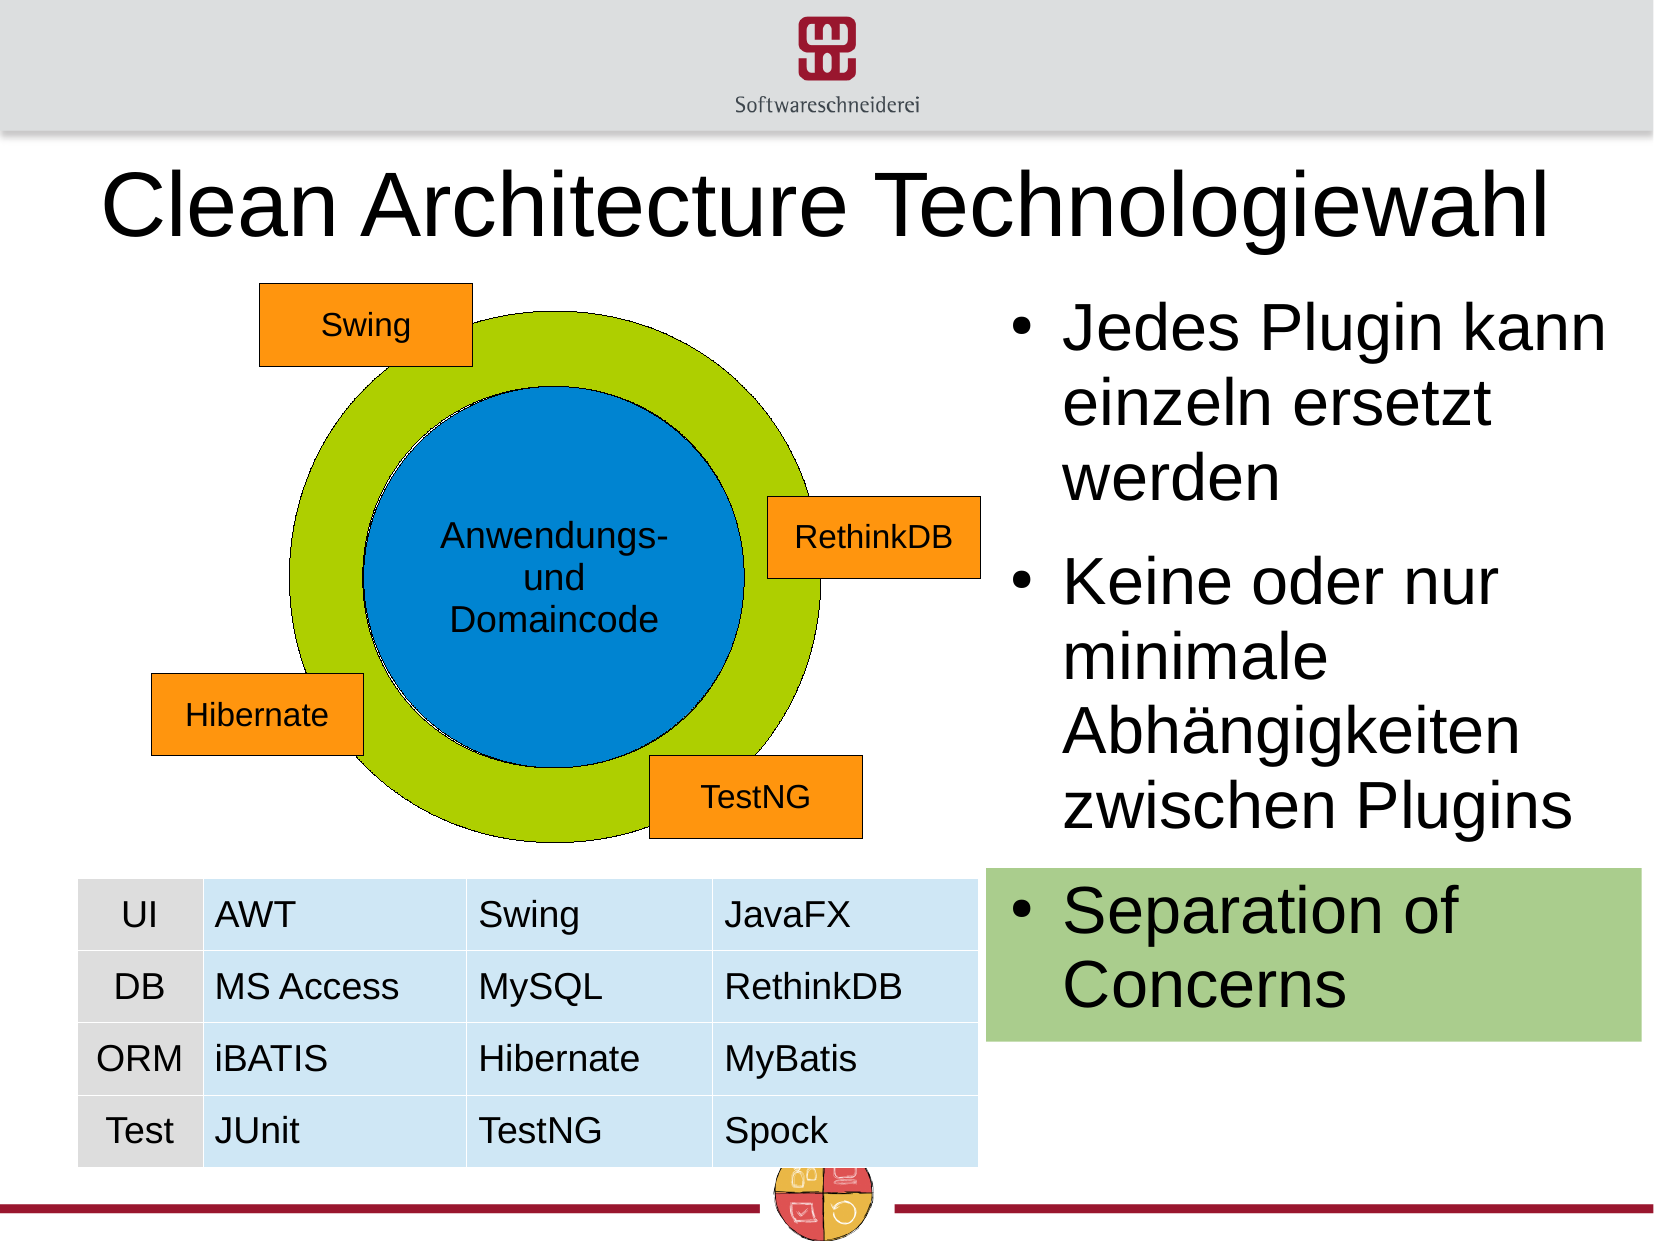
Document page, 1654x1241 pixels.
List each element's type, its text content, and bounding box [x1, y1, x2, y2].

table_cell JUnit [204, 1096, 466, 1167]
list Jedes Plugin kann einzeln ersetzt werden Keine oder nur minimale Abhängigkeiten zwischen Plugins Separation of Concerns [992, 290, 1630, 1241]
table_cell RethinkDB [713, 951, 978, 1022]
text_box Anwendungs- und Domaincode [363, 387, 744, 767]
text_box Swing [259, 283, 473, 367]
text_box [986, 868, 992, 1042]
table_cell Spock [713, 1096, 978, 1167]
table_cell Hibernate [467, 1023, 712, 1095]
table_header Swing [467, 879, 712, 950]
table_header JavaFX [713, 879, 978, 950]
table_header AWT [204, 879, 466, 950]
text_box TestNG [649, 755, 863, 839]
table_cell MS Access [204, 951, 466, 1022]
table_cell DB [78, 951, 203, 1022]
text_box Hibernate [151, 673, 364, 756]
text_box [1630, 868, 1642, 1042]
table_cell iBATIS [204, 1023, 466, 1095]
picture [0, 0, 1654, 1241]
title Clean Architecture Technologiewahl [82, 147, 1571, 257]
table_header UI [78, 879, 203, 950]
table_cell Test [78, 1096, 203, 1167]
text_box RethinkDB [767, 496, 981, 579]
text_box [289, 311, 957, 843]
table_cell MyBatis [713, 1023, 978, 1095]
table_cell TestNG [467, 1096, 712, 1167]
table_cell MySQL [467, 951, 712, 1022]
table_cell ORM [78, 1023, 203, 1095]
